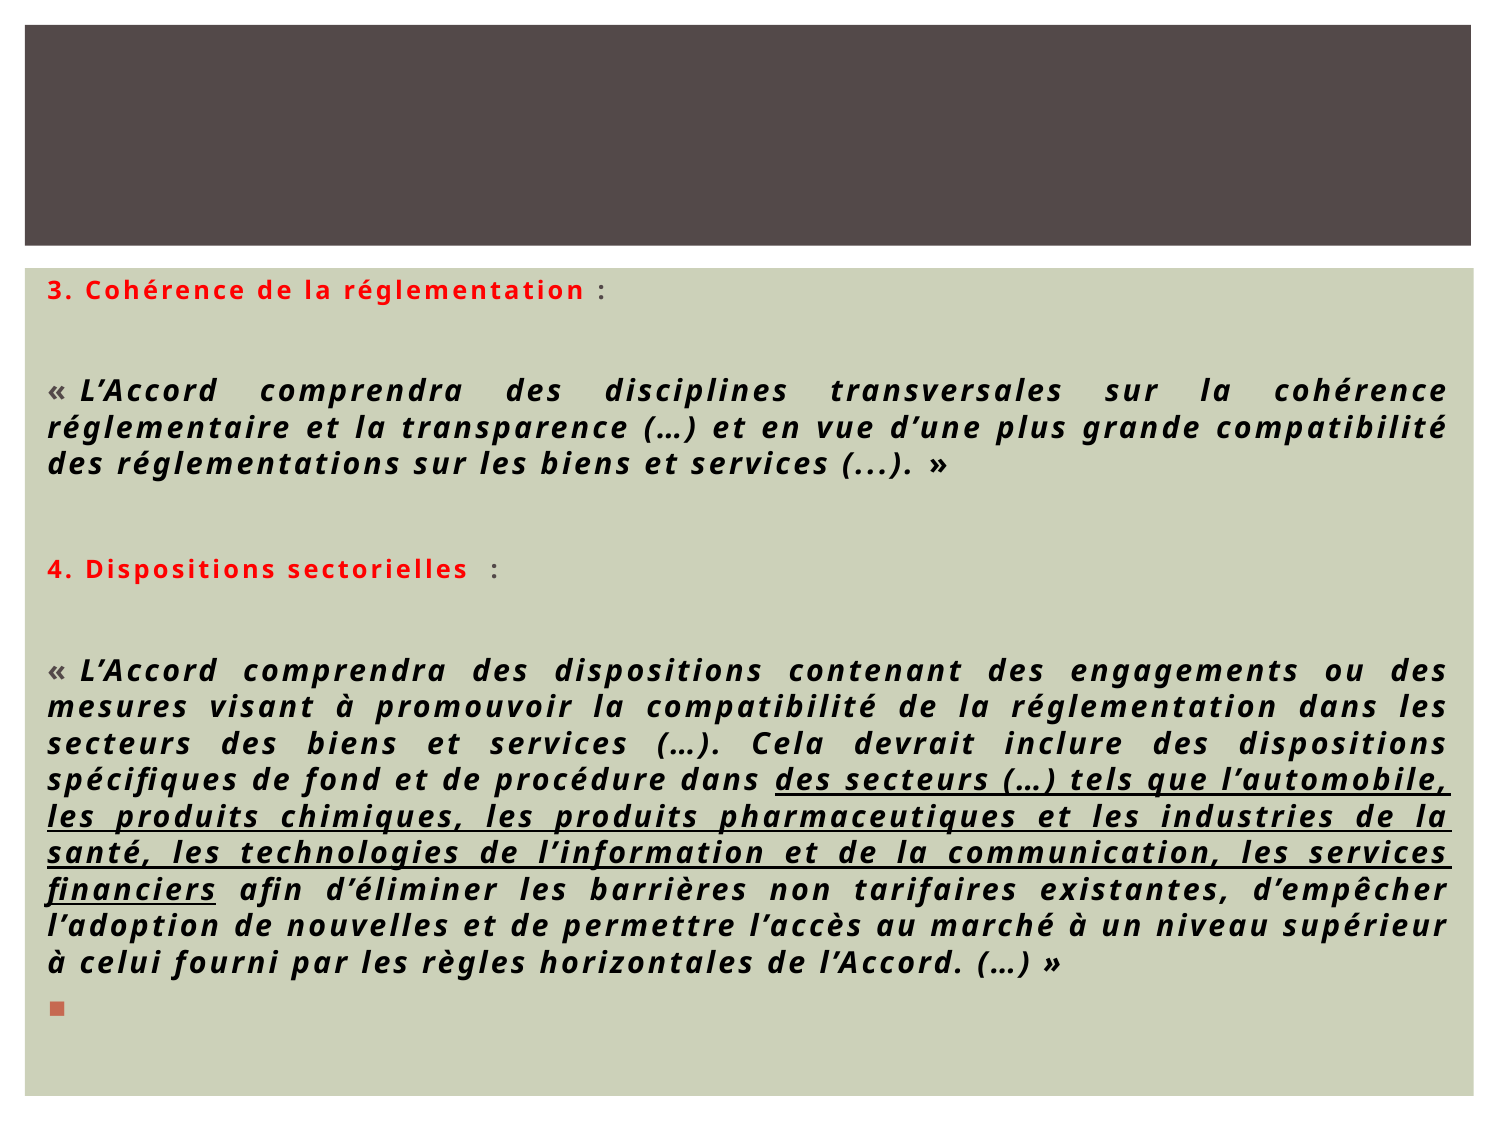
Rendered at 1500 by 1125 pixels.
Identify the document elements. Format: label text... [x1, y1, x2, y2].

list 3. Cohérence de la réglementation : « L’Accord comprendra des disciplines transversales sur la cohérence réglementaire et la transparence (…) et en vue d’une plus grande compatibilité des réglementations sur les biens et services (...). » 4. Dispositions sectorielles : « L’Accord comprendra des dispositions contenant des engagements ou des mesures visant à promouvoir la compatibilité de la réglementation dans les secteurs des biens et services (…). Cela devrait inclure des dispositions spécifiques de fond et de procédure dans des secteurs (…) tels que l’automobile, les produits chimiques, les produits pharmaceutiques et les industries de la santé, les technologies de l’information et de la communication, les services financiers afin d’éliminer les barrières non tarifaires existantes, d’empêcher l’adoption de nouvelles et de permettre l’accès au marché à un niveau supérieur à celui fourni par les règles horizontales de l’Accord. (…) » [27, 266, 1467, 1084]
